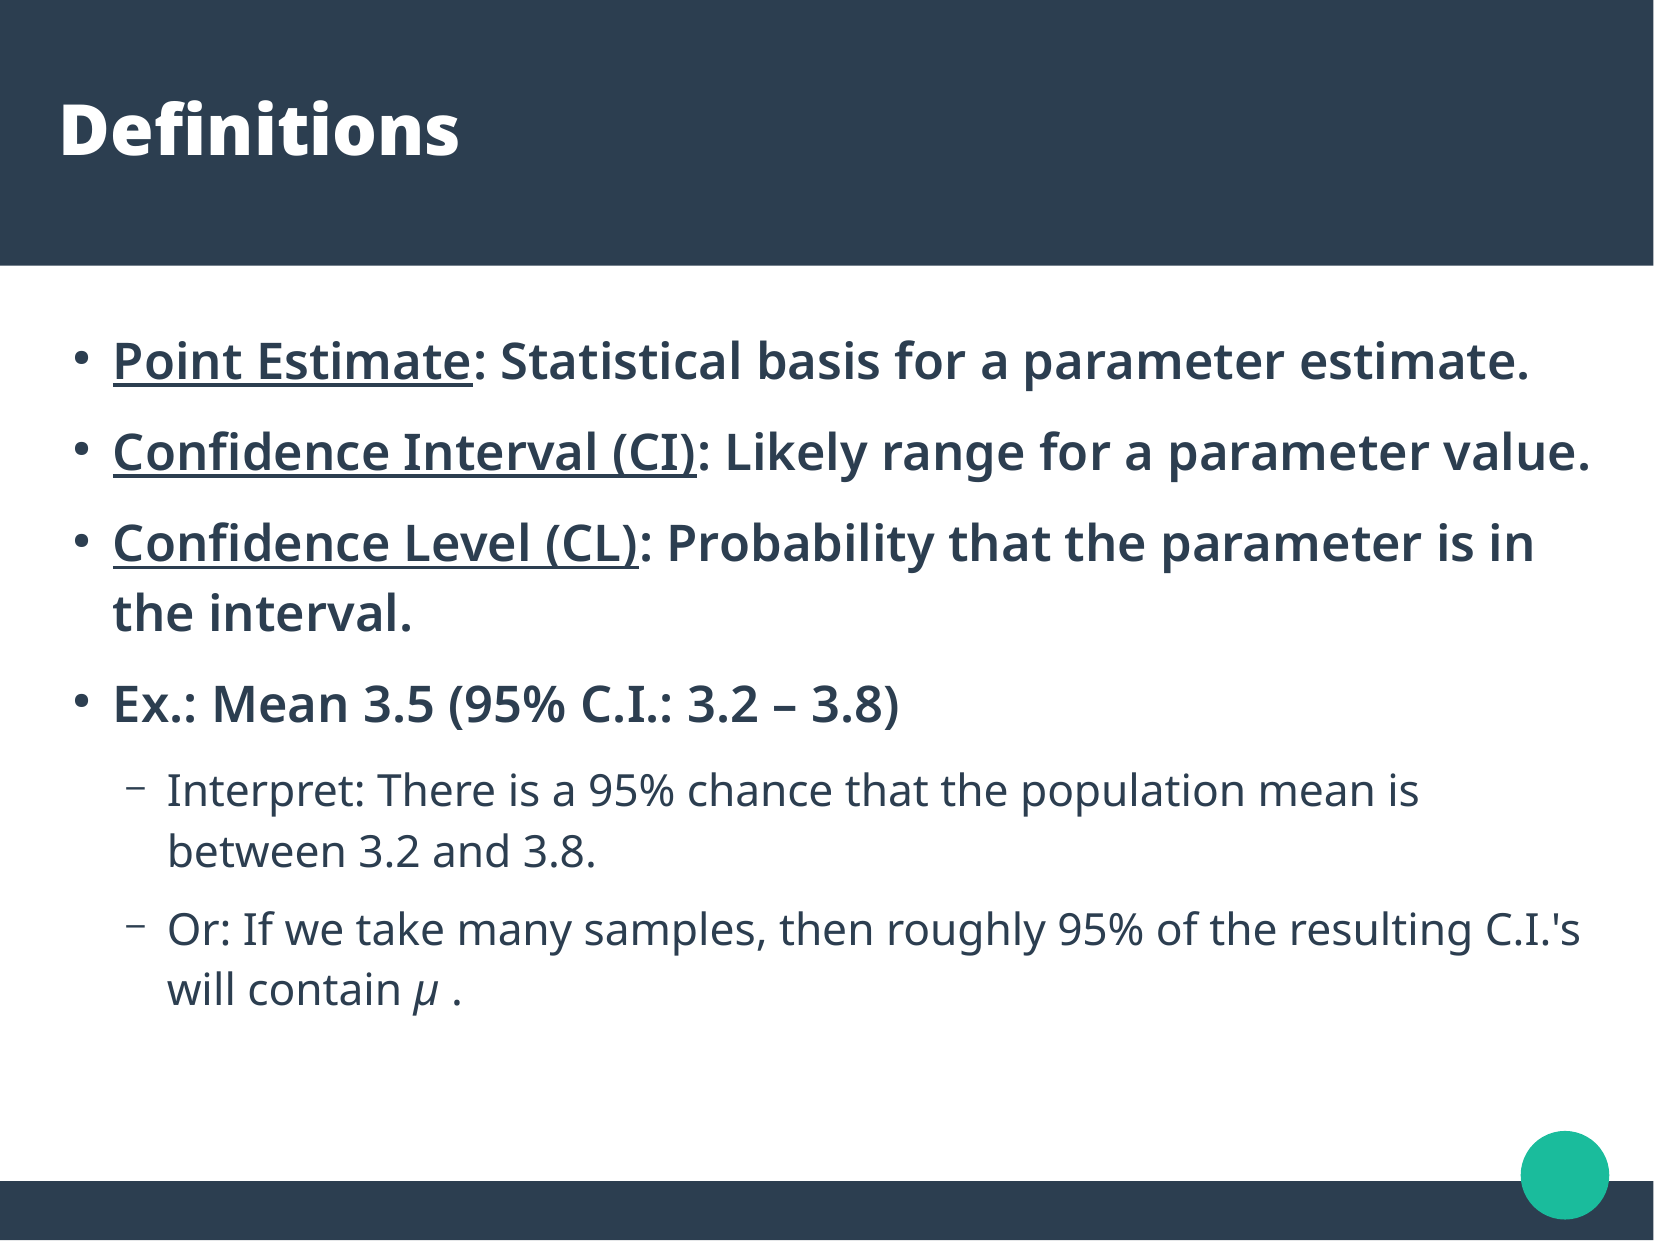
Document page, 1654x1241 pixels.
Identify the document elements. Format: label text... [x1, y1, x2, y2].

list Point Estimate: Statistical basis for a parameter estimate. Confidence Interval (CI): Likely range for a parameter value. Confidence Level (CL): Probability that the parameter is in the interval. Ex.: Mean 3.5 (95% C.I.: 3.2 – 3.8) Interpret: There is a 95% chance that the population mean is between 3.2 and 3.8. Or: If we take many samples, then roughly 95% of the resulting C.I.'s will contain μ . [59, 324, 1595, 1051]
title Definitions [59, 49, 1595, 207]
